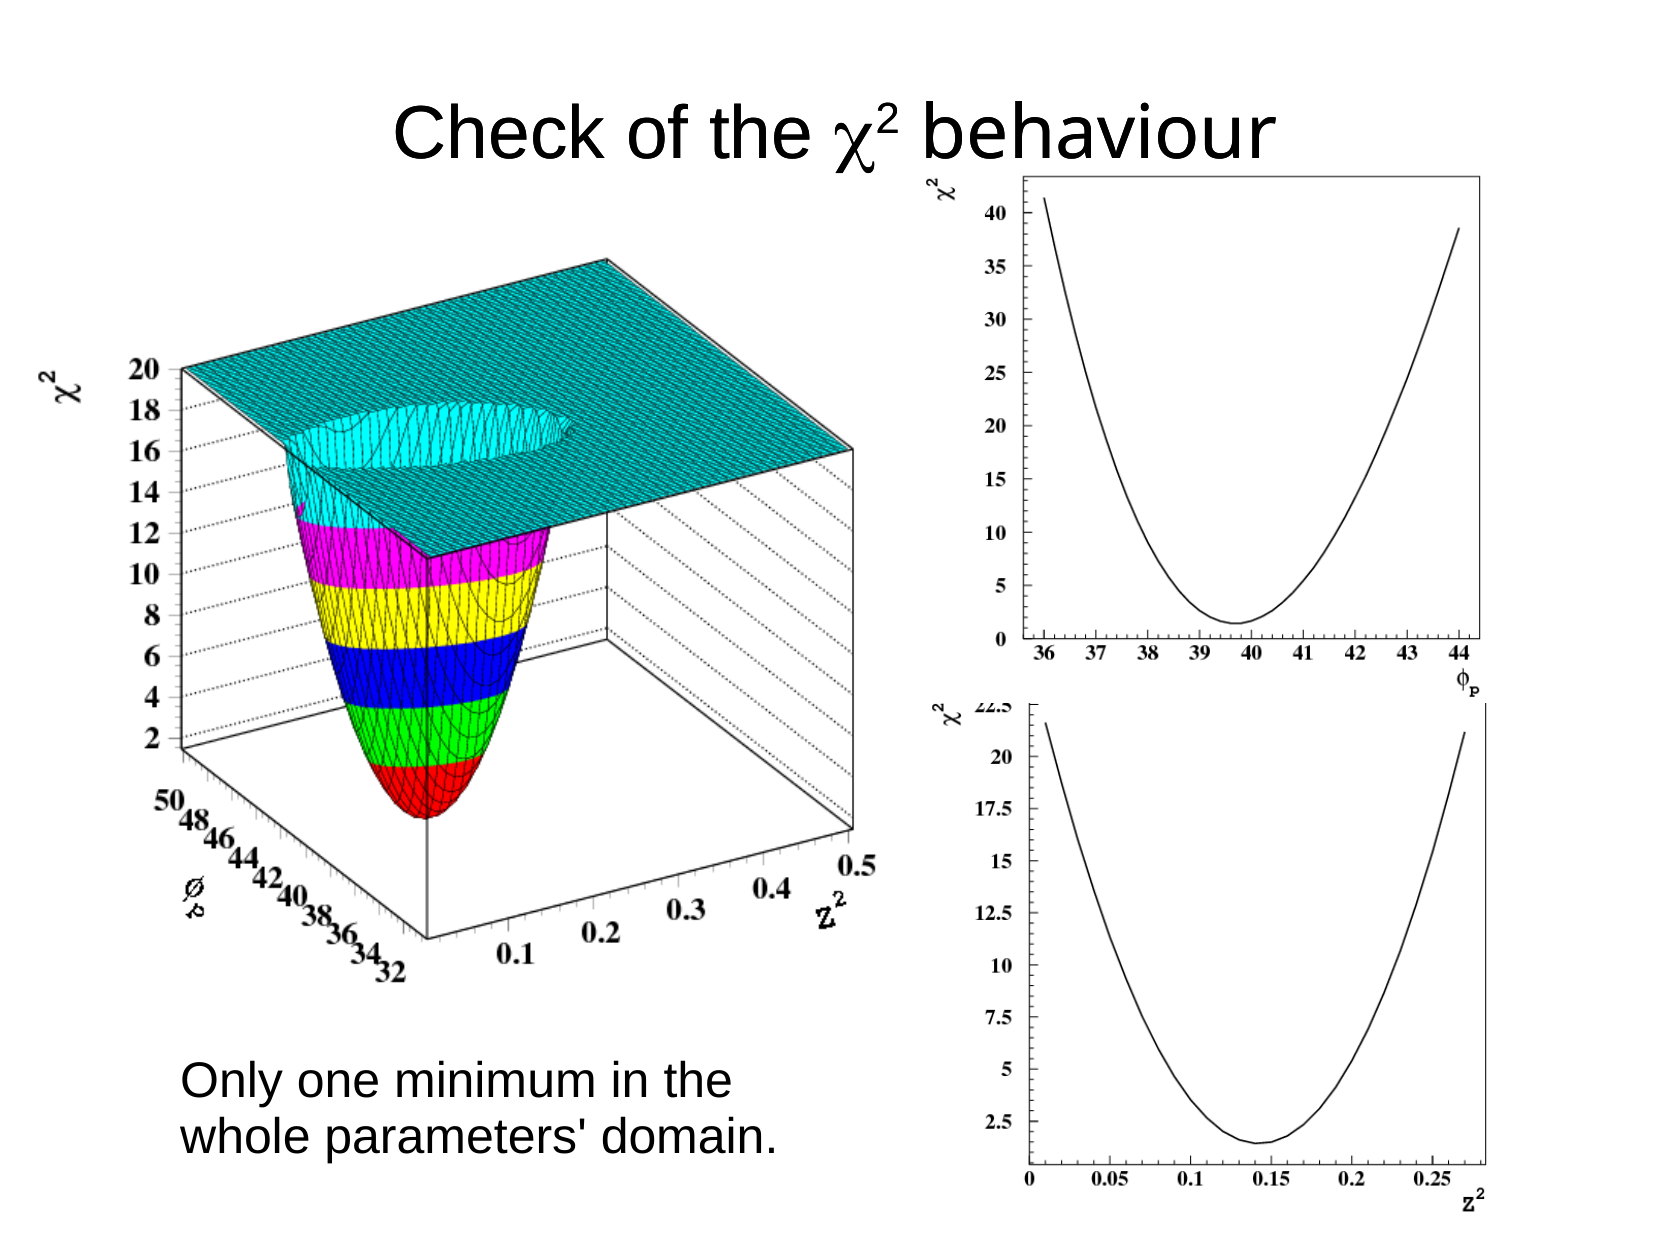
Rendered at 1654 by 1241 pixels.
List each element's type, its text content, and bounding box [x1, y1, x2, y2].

picture [921, 118, 1512, 1229]
text_box Only one minimum in the whole parameters' domain. [165, 1045, 875, 1172]
text_box Check of the c2 behaviour [377, 70, 1412, 184]
picture [31, 173, 892, 1034]
